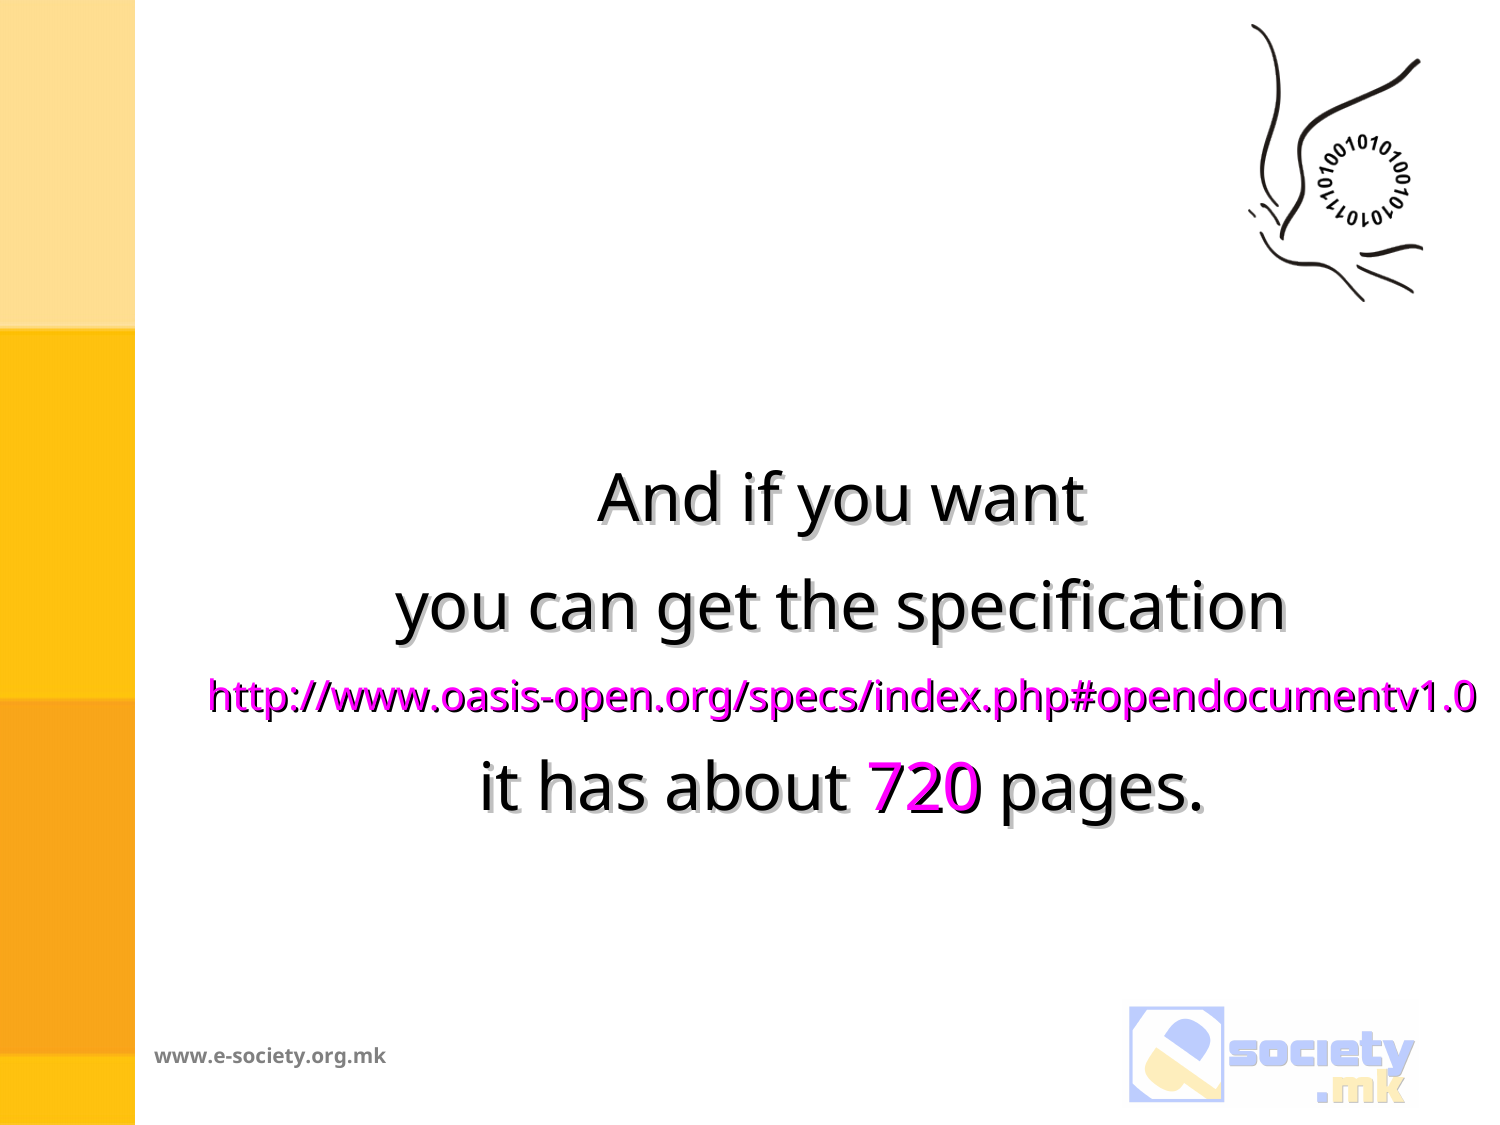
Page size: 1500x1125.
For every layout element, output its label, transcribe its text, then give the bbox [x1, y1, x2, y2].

subtitle And if you want you can get the specification http://www.oasis-open.org/specs/index.php#opendocumentv1.0 it has about 720 pages. [169, 276, 1440, 1004]
picture [0, 0, 135, 1125]
picture [1248, 24, 1424, 276]
